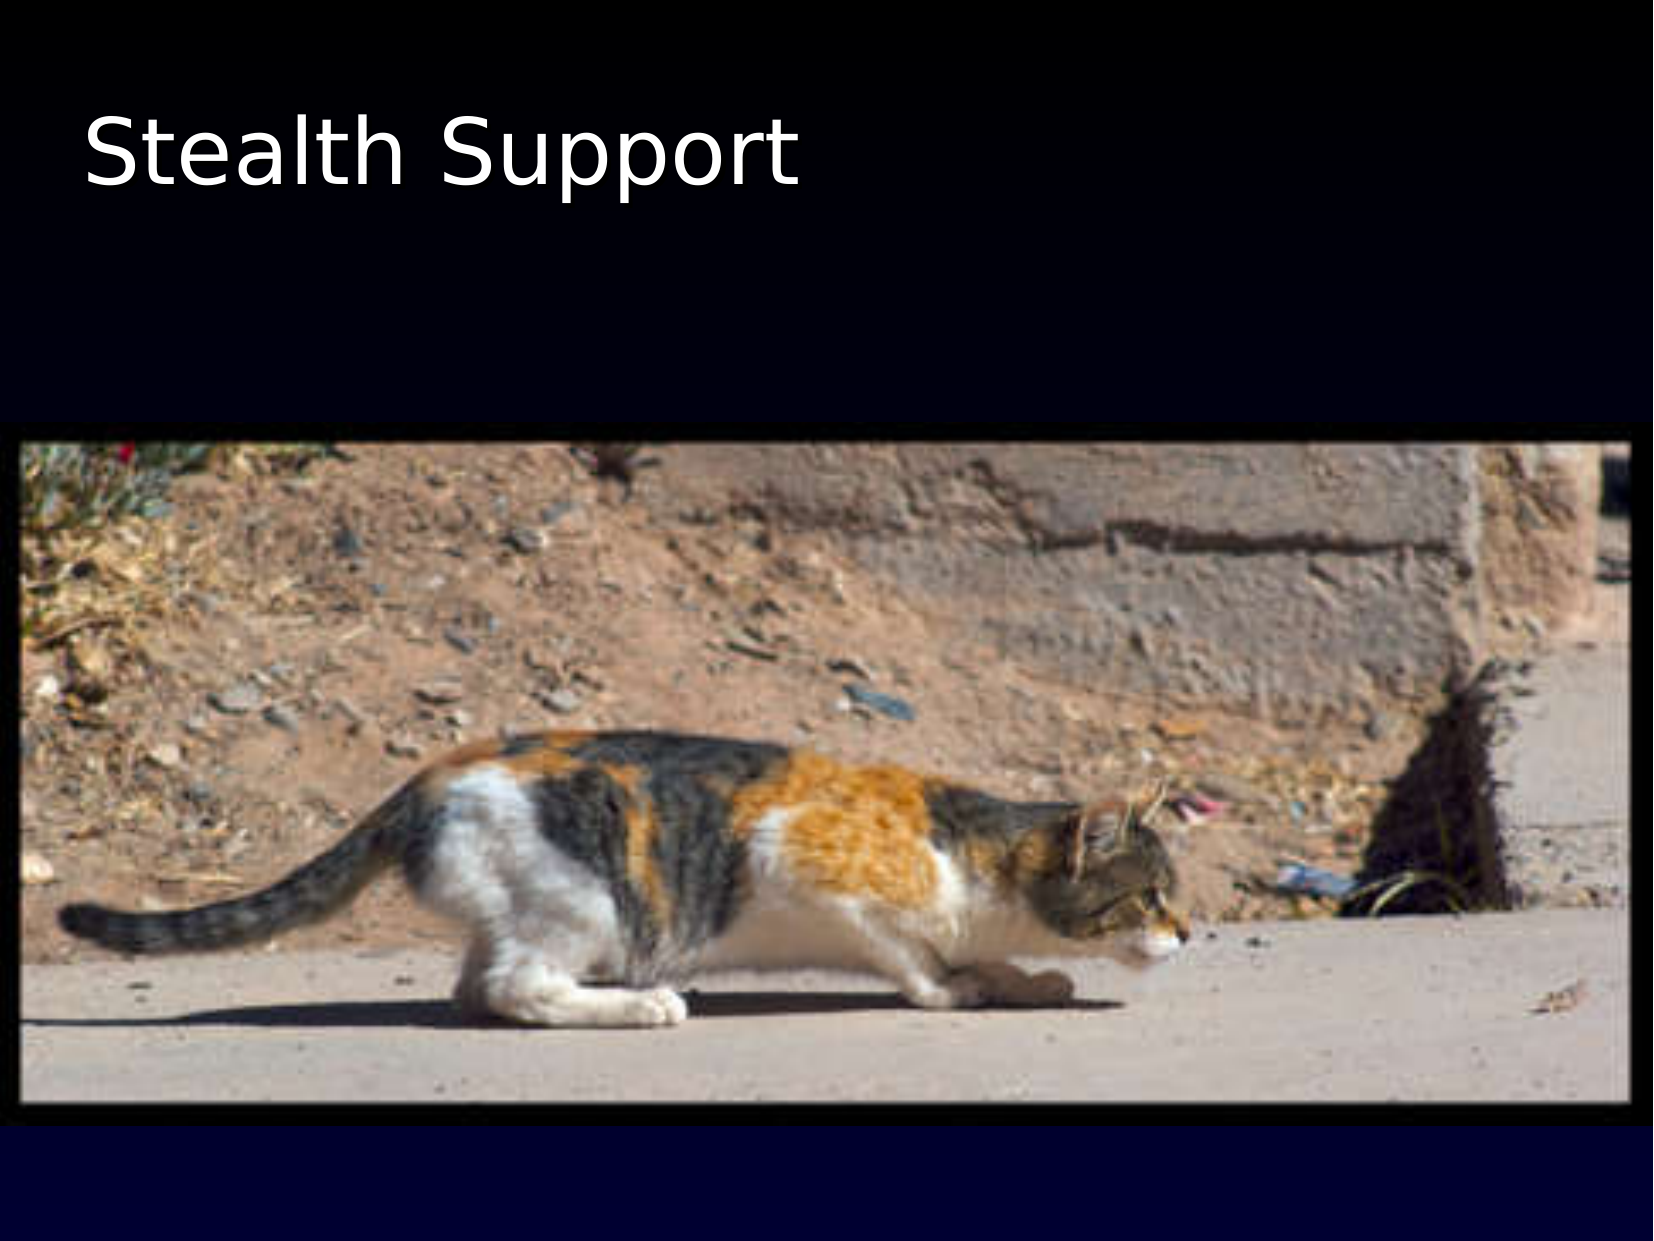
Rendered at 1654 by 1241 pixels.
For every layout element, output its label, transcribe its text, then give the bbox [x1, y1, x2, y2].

title Stealth Support [82, 49, 1571, 257]
picture [0, 422, 1653, 1126]
